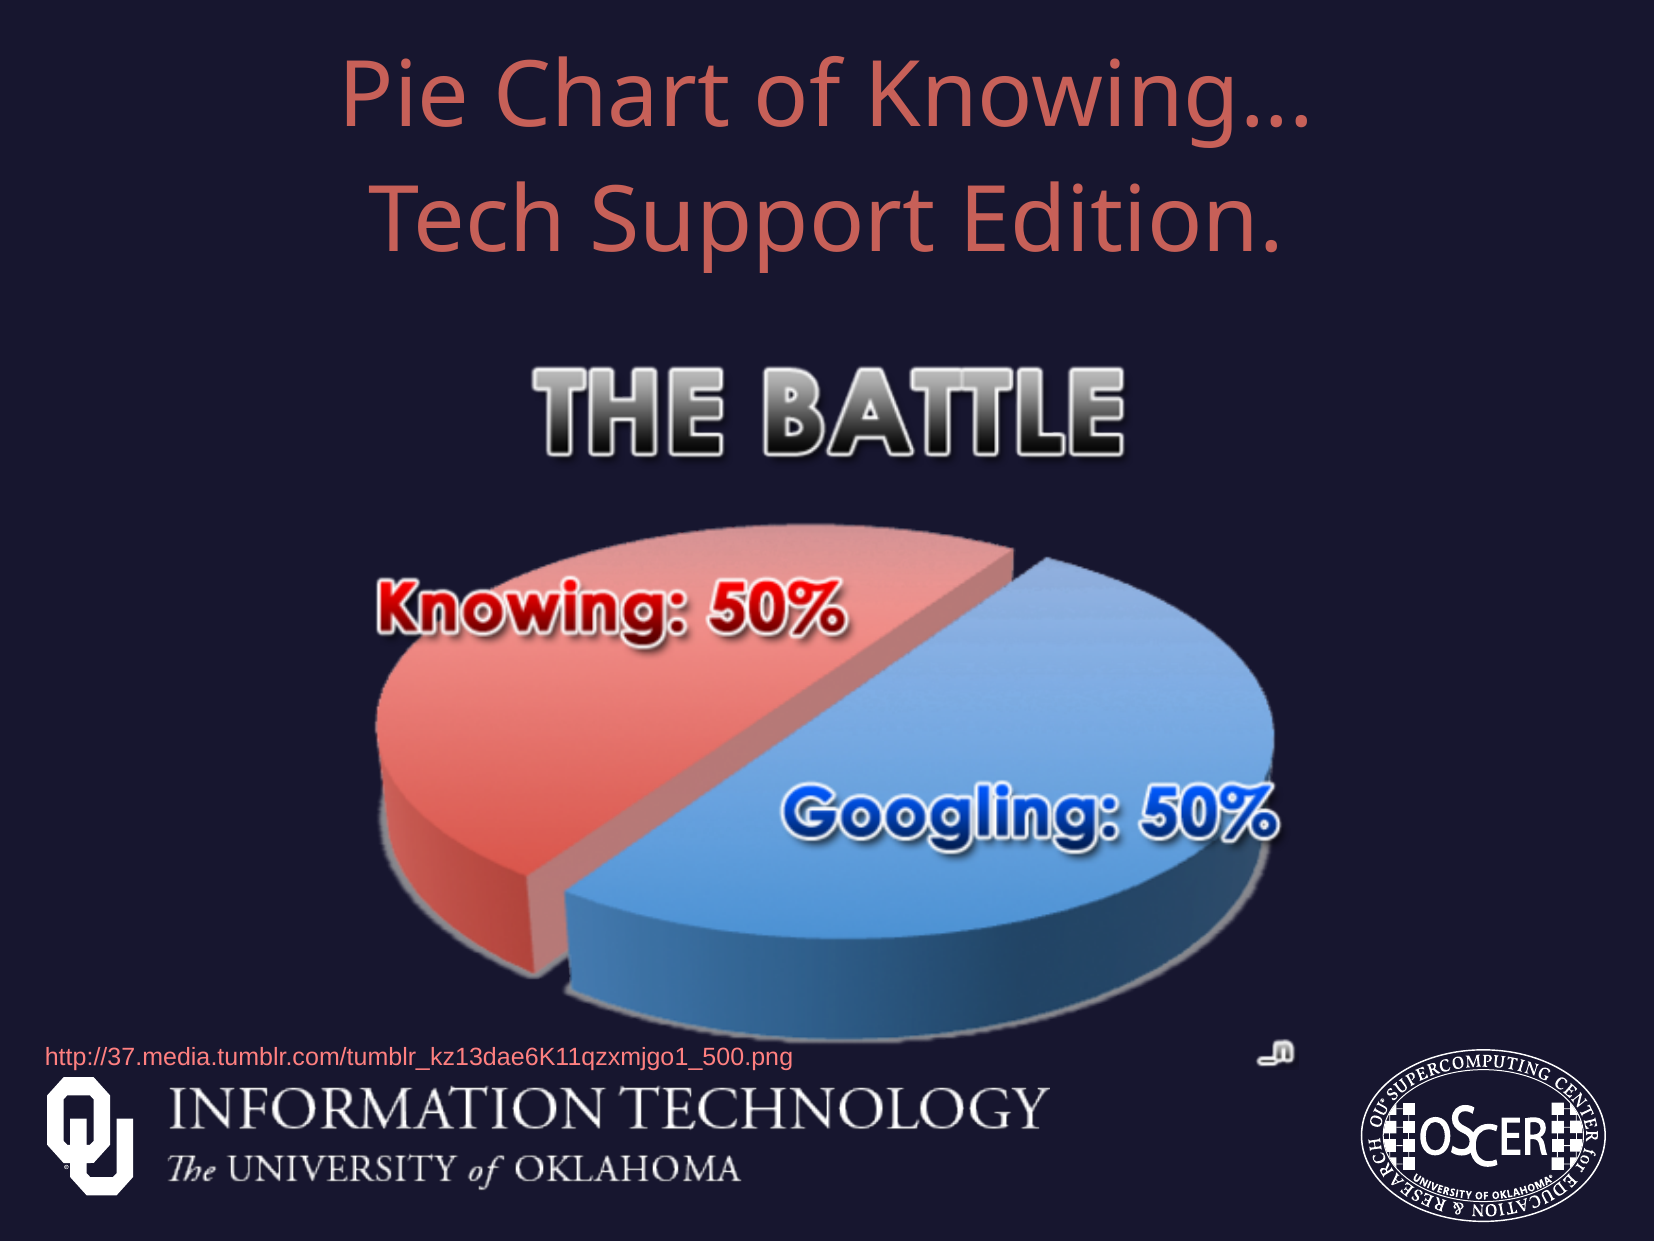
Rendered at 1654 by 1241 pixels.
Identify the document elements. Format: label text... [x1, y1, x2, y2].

picture [355, 325, 1299, 1070]
text_box http://37.media.tumblr.com/tumblr_kz13dae6K11qzxmjgo1_500.png [30, 1035, 856, 1078]
title Pie Chart of Knowing... Tech Support Edition. [82, 37, 1571, 269]
picture [159, 1075, 1050, 1195]
